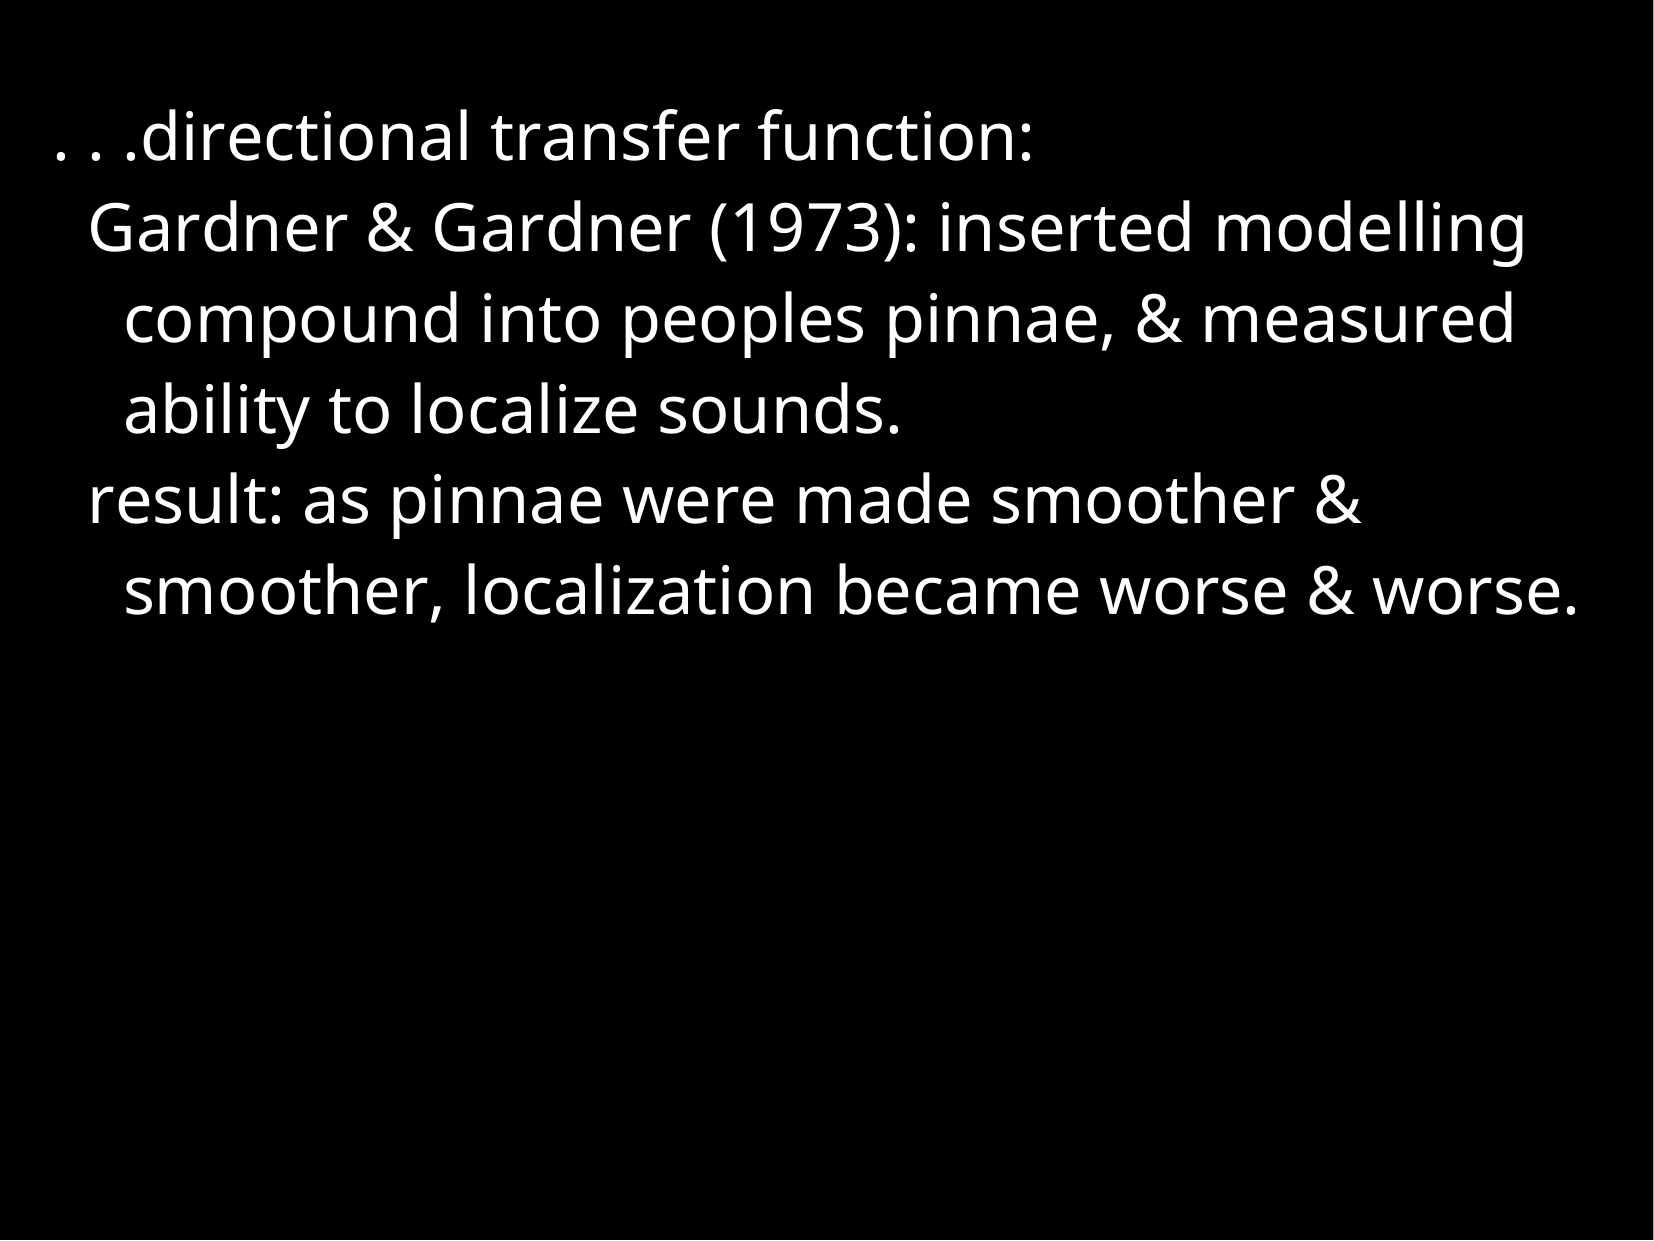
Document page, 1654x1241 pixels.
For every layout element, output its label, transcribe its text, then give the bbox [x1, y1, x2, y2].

text_box . . .directional transfer function: Gardner & Gardner (1973): inserted modelling compound into peoples pinnae, & measured ability to localize sounds. result: as pinnae were made smoother & smoother, localization became worse & worse. [37, 82, 1654, 815]
